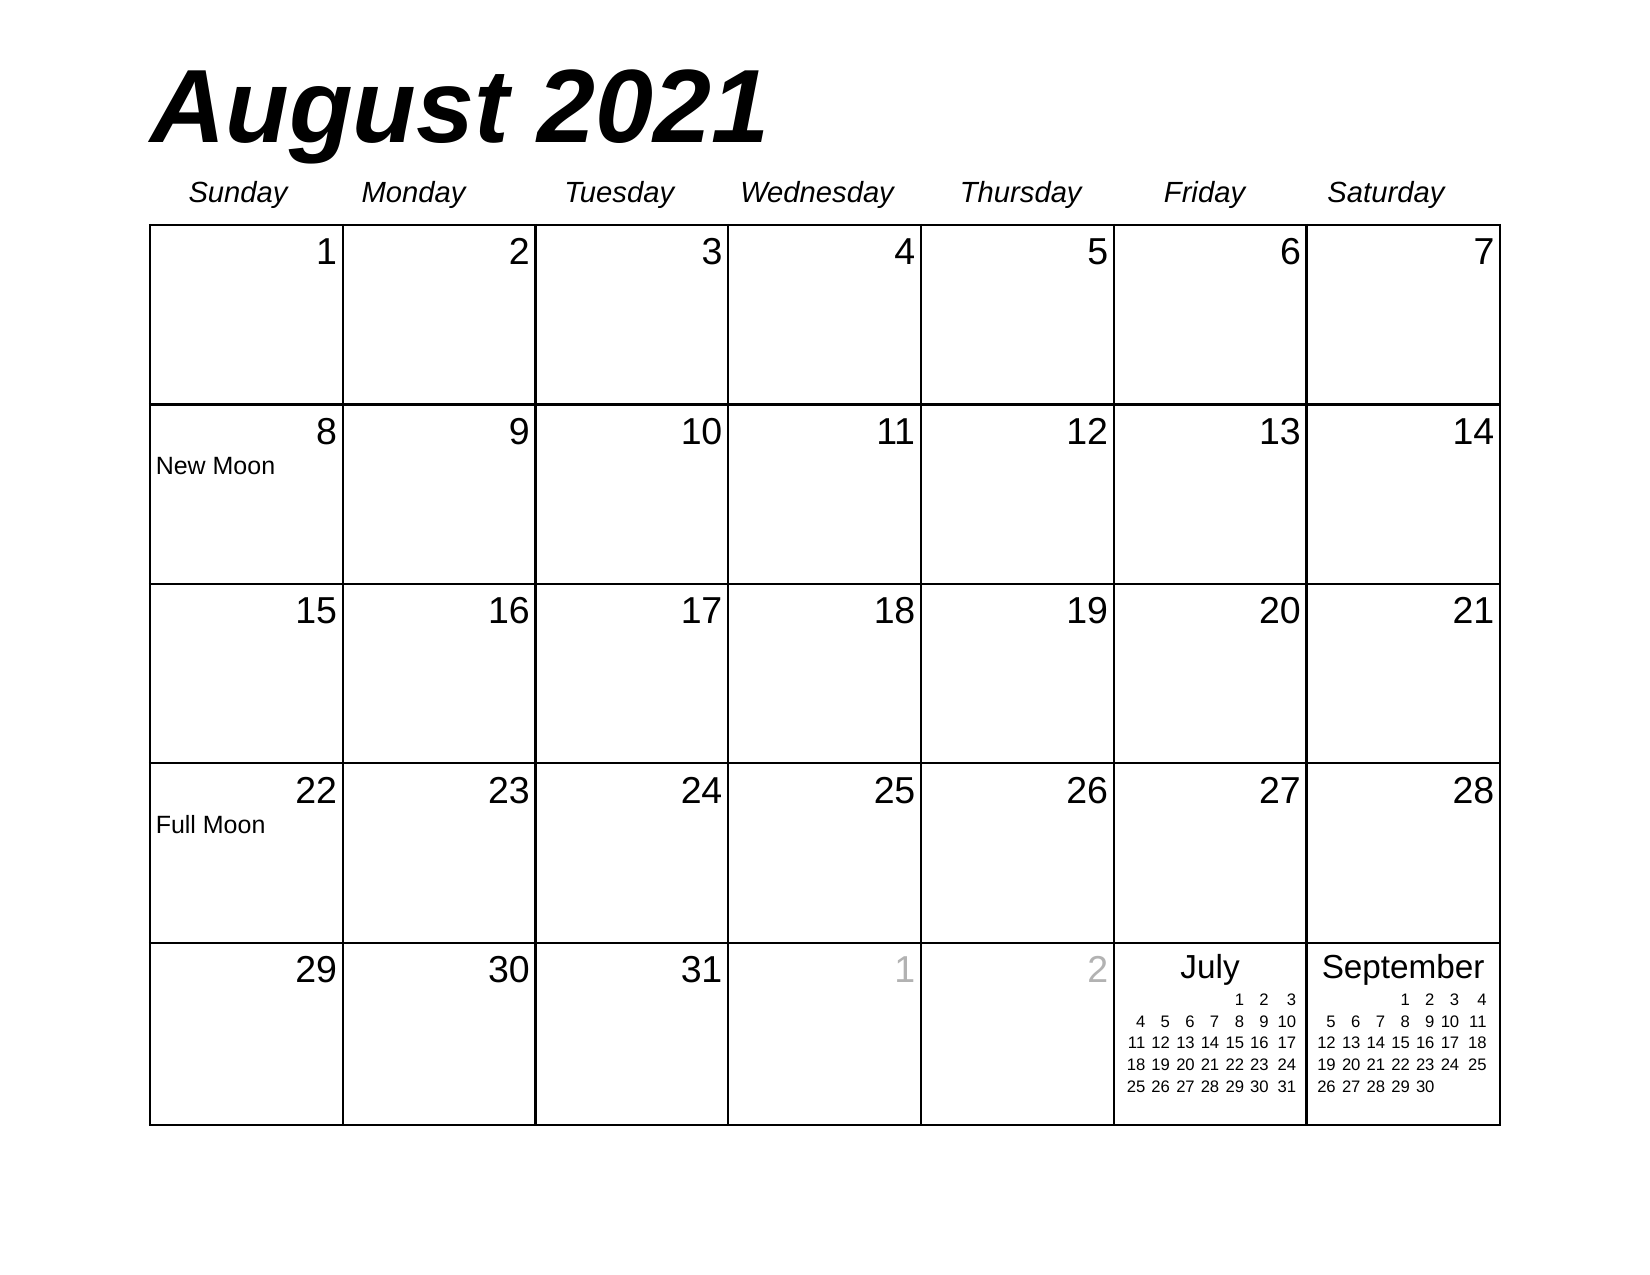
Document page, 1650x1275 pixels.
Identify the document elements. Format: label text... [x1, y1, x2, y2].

table_cell [1435, 1099, 1459, 1121]
table_cell 8 New Moon [151, 406, 342, 583]
table_cell 10 [1435, 1012, 1459, 1034]
table_cell 27 [1170, 1077, 1195, 1099]
table_header 6 [1115, 226, 1305, 403]
table_cell 31 [1269, 1077, 1296, 1099]
table_header [1336, 990, 1360, 1012]
table_cell 23 [344, 764, 534, 942]
table_cell 13 [1336, 1034, 1360, 1055]
table_cell 13 [1170, 1034, 1195, 1055]
table_cell 2 [922, 944, 1113, 1124]
table_cell 19 [1145, 1055, 1170, 1077]
table_cell 14 [1195, 1034, 1219, 1055]
table_cell 21 [1195, 1055, 1219, 1077]
table_cell 28 [1195, 1077, 1219, 1099]
table_header [1195, 990, 1219, 1012]
table_cell 24 [1269, 1055, 1296, 1077]
table_cell 14 [1308, 406, 1499, 583]
table_cell [1336, 1099, 1360, 1121]
table_cell 15 [1385, 1034, 1410, 1055]
table_header 2 [1244, 990, 1269, 1012]
table_cell [1435, 1077, 1459, 1099]
table_cell 17 [1435, 1034, 1459, 1055]
table_cell [1121, 1099, 1145, 1121]
table_cell 27 [1336, 1077, 1360, 1099]
table_cell 4 [1121, 1012, 1145, 1034]
table_cell 9 [1244, 1012, 1269, 1034]
table_header [1170, 990, 1195, 1012]
table_cell 11 [1121, 1034, 1145, 1055]
table_cell 15 [151, 585, 342, 762]
table_cell 1 [729, 944, 920, 1124]
table_header 3 [537, 226, 727, 403]
table_cell September [1308, 944, 1499, 1124]
table_cell 14 [1360, 1034, 1385, 1055]
table_cell 10 [1269, 1012, 1296, 1034]
table_cell 20 [1353, 1060, 1358, 1069]
table_header 5 [922, 226, 1113, 403]
table_cell 29 [151, 944, 342, 1124]
table_cell [1145, 1099, 1170, 1121]
table_cell 16 [344, 585, 534, 762]
table_header [1311, 990, 1336, 1012]
table_cell 6 [1170, 1012, 1195, 1034]
table_cell 19 [922, 585, 1113, 762]
table_cell 7 [1195, 1012, 1219, 1034]
table_cell 29 [1385, 1077, 1410, 1099]
table_cell 8 [1219, 1012, 1244, 1034]
table_cell 11 [1459, 1012, 1487, 1034]
table_header 2 [1410, 990, 1435, 1012]
table_cell 23 [1410, 1055, 1435, 1077]
table_cell 9 [1410, 1012, 1435, 1034]
table_cell 18 [729, 585, 920, 762]
table_cell 20 [1170, 1055, 1195, 1077]
table_cell 28 [1308, 764, 1499, 942]
table_cell 5 [1311, 1012, 1336, 1034]
table_cell 24 [1435, 1055, 1459, 1077]
table_header 2 [344, 226, 534, 403]
table_cell 29 [1219, 1077, 1244, 1099]
table_cell 26 [1145, 1077, 1170, 1099]
table_cell 23 [1244, 1055, 1269, 1077]
table_cell [1459, 1077, 1487, 1099]
table_cell 12 [922, 406, 1113, 583]
table_cell 22 [1219, 1055, 1244, 1077]
table_cell 31 [537, 944, 727, 1124]
table_cell 17 [537, 585, 727, 762]
table_cell 25 [729, 764, 920, 942]
table_cell [1410, 1099, 1435, 1121]
table_header [1145, 990, 1170, 1012]
table_header 4 [1459, 990, 1487, 1012]
table_cell [1170, 1099, 1195, 1121]
table_cell [1360, 1099, 1385, 1121]
table_cell 19 [1311, 1055, 1336, 1077]
table_cell 24 [537, 764, 727, 942]
table_cell July [1115, 944, 1305, 1124]
table_cell [1269, 1099, 1296, 1121]
table_cell 28 [1360, 1077, 1385, 1099]
table_cell 18 [1459, 1034, 1487, 1055]
text_box Sunday Monday Tuesday Wednesday Thursday Friday Saturday [173, 168, 1495, 221]
table_cell 25 [1121, 1077, 1145, 1099]
table_cell 20 [1336, 1055, 1360, 1077]
table_cell 6 [1336, 1012, 1360, 1034]
table_cell 17 [1269, 1034, 1296, 1055]
table_cell [1459, 1099, 1487, 1121]
table_cell 10 [537, 406, 727, 583]
table_cell 27 [1115, 764, 1305, 942]
text_box August 2021 [135, 40, 1419, 185]
table_cell 21 [1360, 1055, 1385, 1077]
table_cell 15 [1219, 1034, 1244, 1055]
table_cell 12 [1311, 1034, 1336, 1055]
table_header 1 [151, 226, 342, 403]
table_cell 5 [1145, 1012, 1170, 1034]
table_cell 21 [1308, 585, 1499, 762]
table_header 4 [729, 226, 920, 403]
table_cell 7 [1360, 1012, 1385, 1034]
table_cell [1311, 1099, 1336, 1121]
table_cell 26 [922, 764, 1113, 942]
table_header 3 [1269, 990, 1296, 1012]
table_cell 9 [344, 406, 534, 583]
table_cell 12 [1145, 1034, 1170, 1055]
table_cell 20 [1115, 585, 1305, 762]
table_cell [1219, 1099, 1244, 1121]
table_cell 30 [1410, 1077, 1435, 1099]
table_header 7 [1308, 226, 1499, 403]
table_cell [1195, 1099, 1219, 1121]
table_header 1 [1219, 990, 1244, 1012]
table_cell 16 [1244, 1034, 1269, 1055]
table_cell 18 [1121, 1055, 1145, 1077]
table_cell 30 [344, 944, 534, 1124]
table_header 3 [1435, 990, 1459, 1012]
table_cell 8 [1385, 1012, 1410, 1034]
table_cell 26 [1311, 1077, 1336, 1099]
table_header 1 [1385, 990, 1410, 1012]
table_header [1121, 990, 1145, 1012]
table_cell 25 [1459, 1055, 1487, 1077]
table_cell 16 [1410, 1034, 1435, 1055]
table_cell 11 [729, 406, 920, 583]
table_header [1360, 990, 1385, 1012]
table_cell 30 [1244, 1077, 1269, 1099]
table_cell [1385, 1099, 1410, 1121]
table_cell 13 [1115, 406, 1305, 583]
table_cell [1244, 1099, 1269, 1121]
table_cell 22 [1385, 1055, 1410, 1077]
table_cell 22 Full Moon [151, 764, 342, 942]
